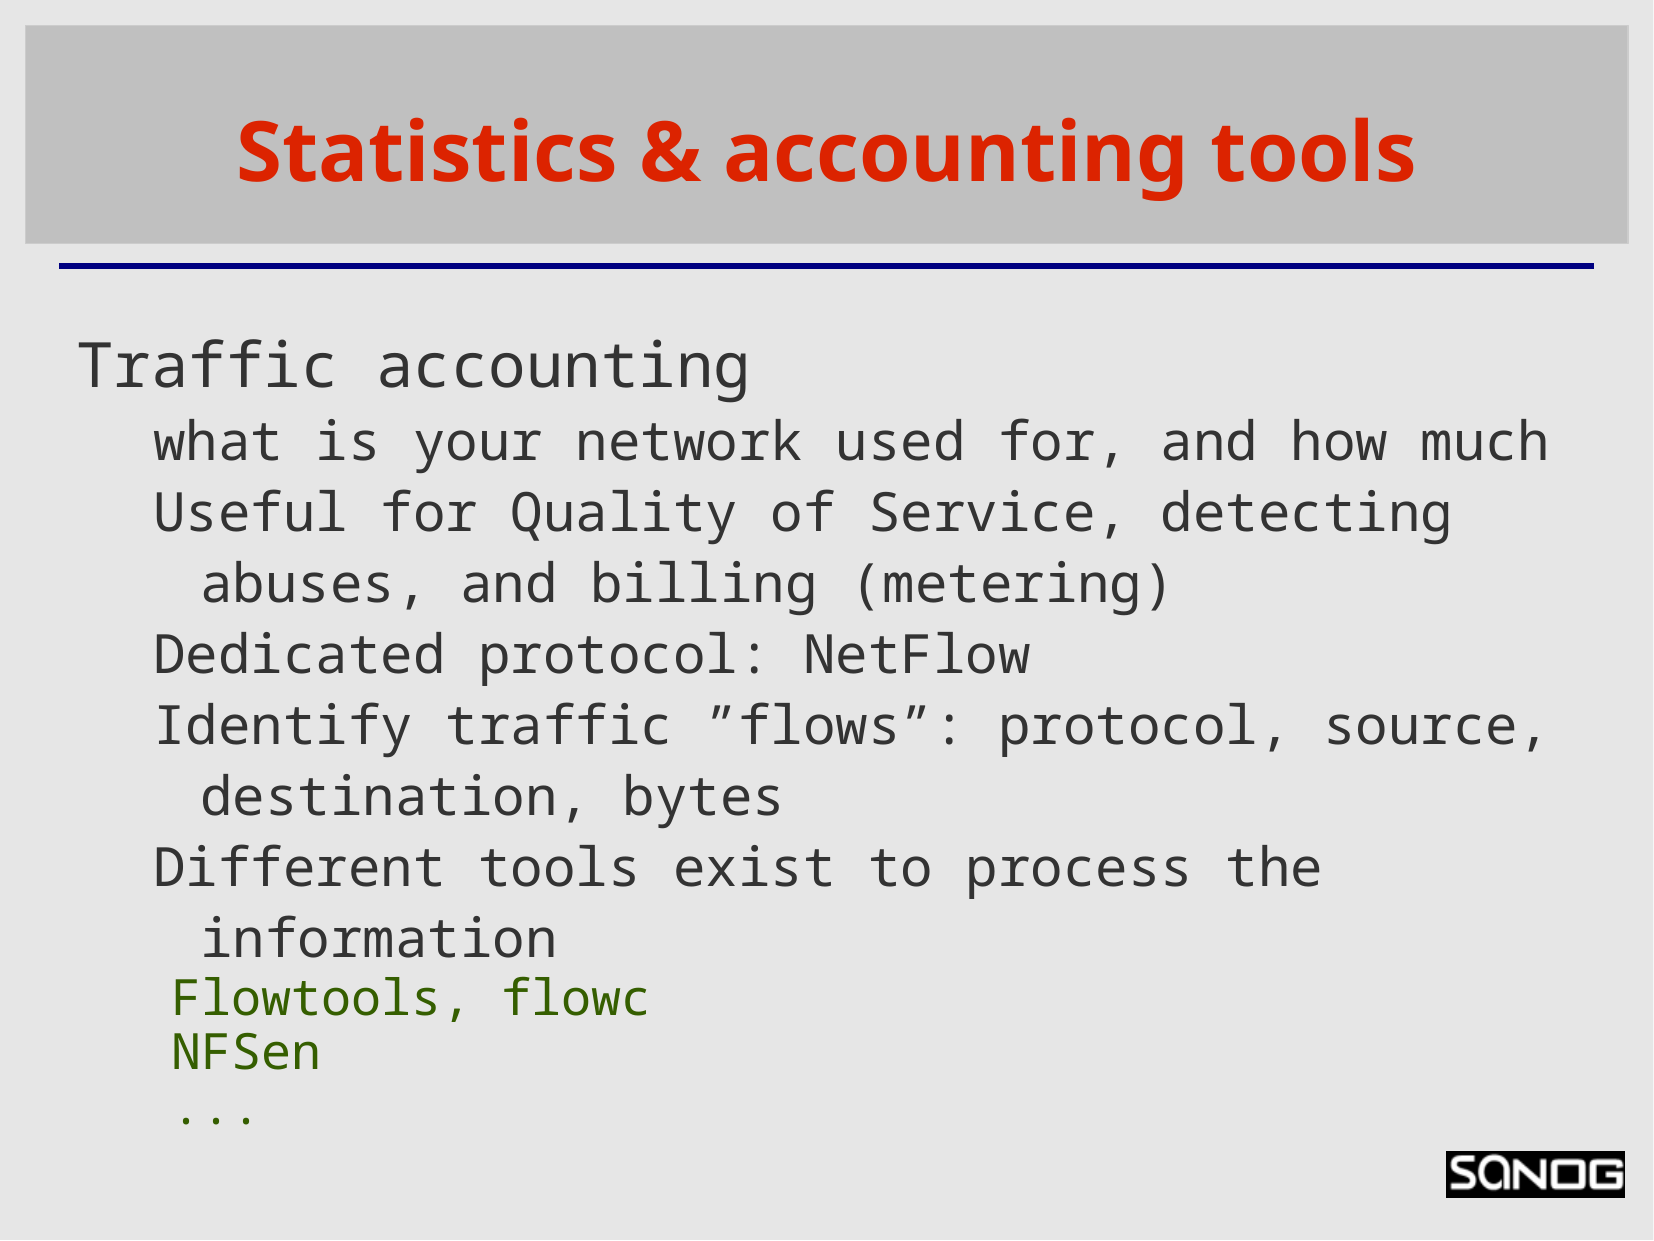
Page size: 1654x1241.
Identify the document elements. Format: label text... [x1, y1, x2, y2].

picture [1446, 1151, 1625, 1198]
title Statistics & accounting tools [121, 46, 1534, 254]
list Traffic accounting what is your network used for, and how much Useful for Quality of Service, detecting abuses, and billing (metering) Dedicated protocol: NetFlow Identify traffic ”flows”: protocol, source, destination, bytes Different tools exist to process the information Flowtools, flowc NFSen ... [59, 322, 1595, 1132]
